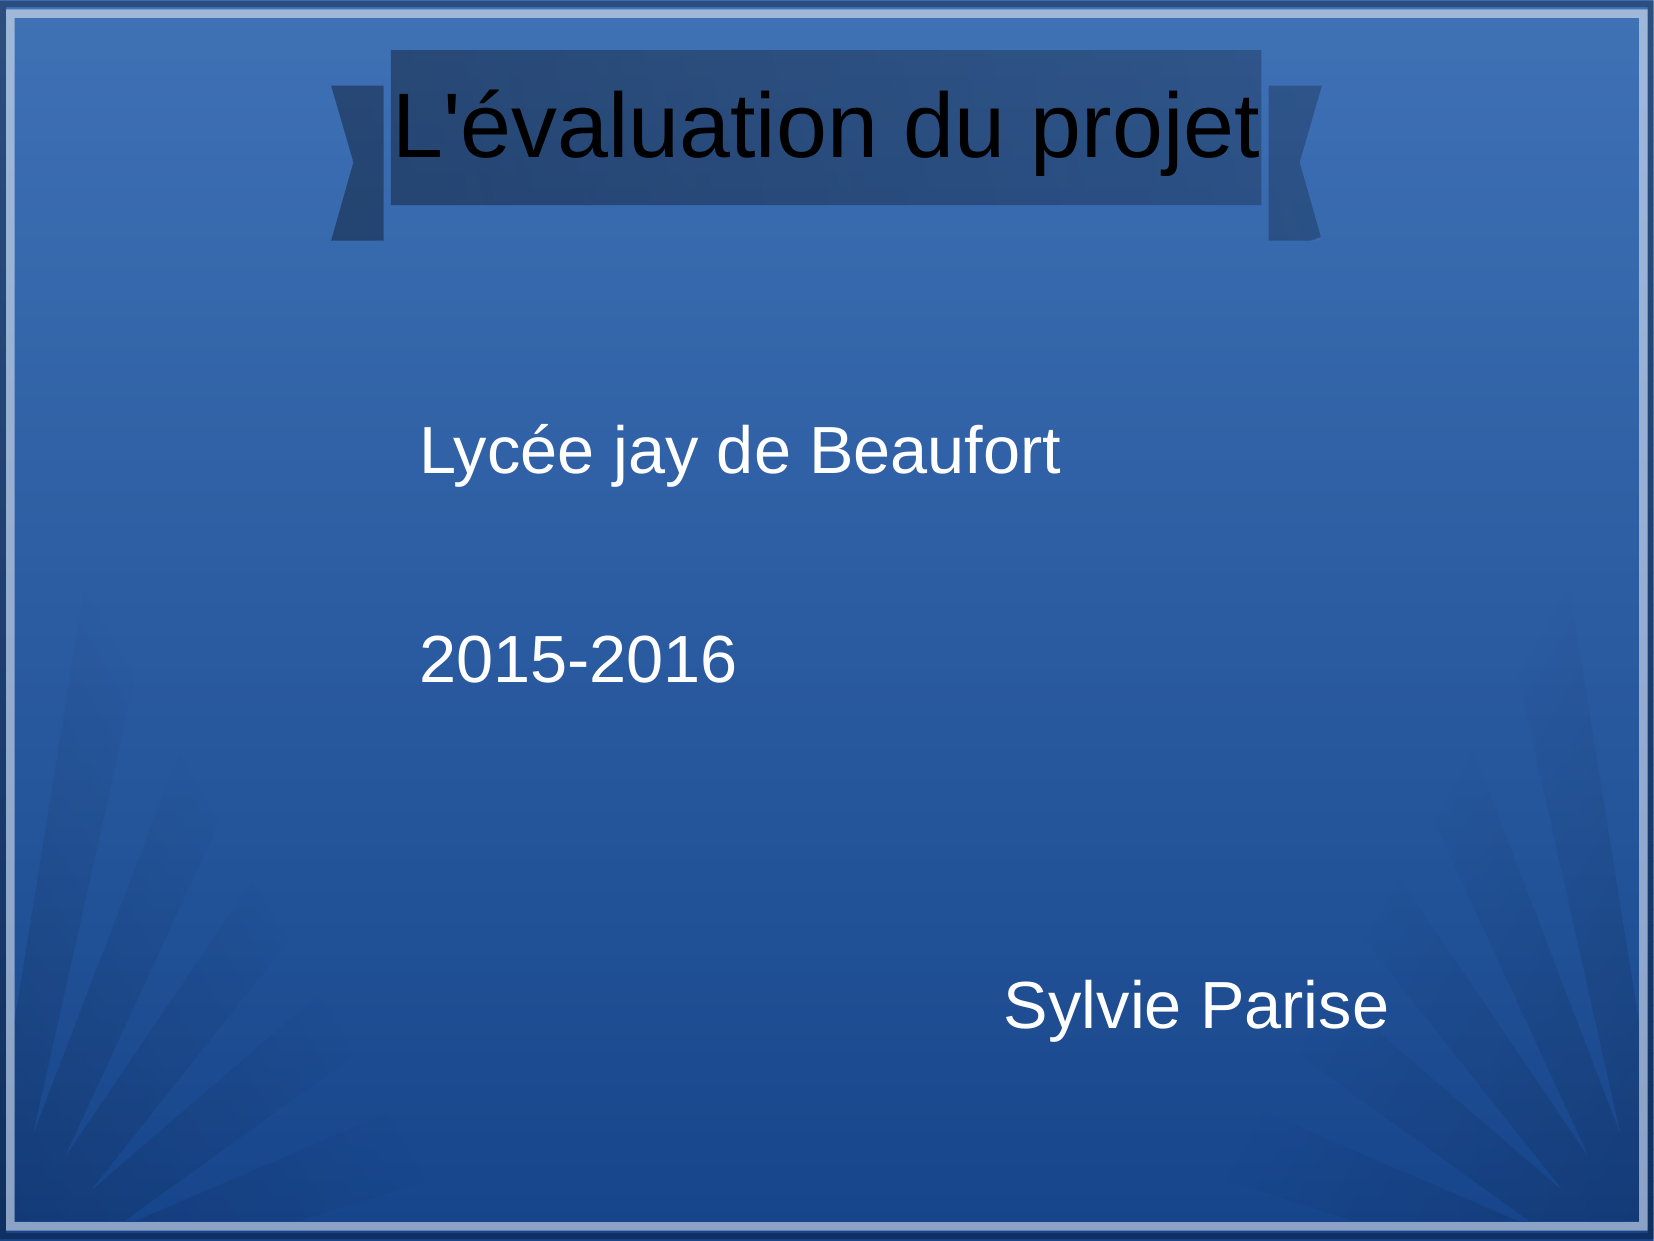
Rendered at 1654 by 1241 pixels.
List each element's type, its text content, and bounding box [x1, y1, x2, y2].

title L'évaluation du projet [389, 47, 1264, 205]
list Sylvie Parise [933, 968, 1654, 1241]
list Lycée jay de Beaufort 2015-2016 [348, 413, 1075, 871]
